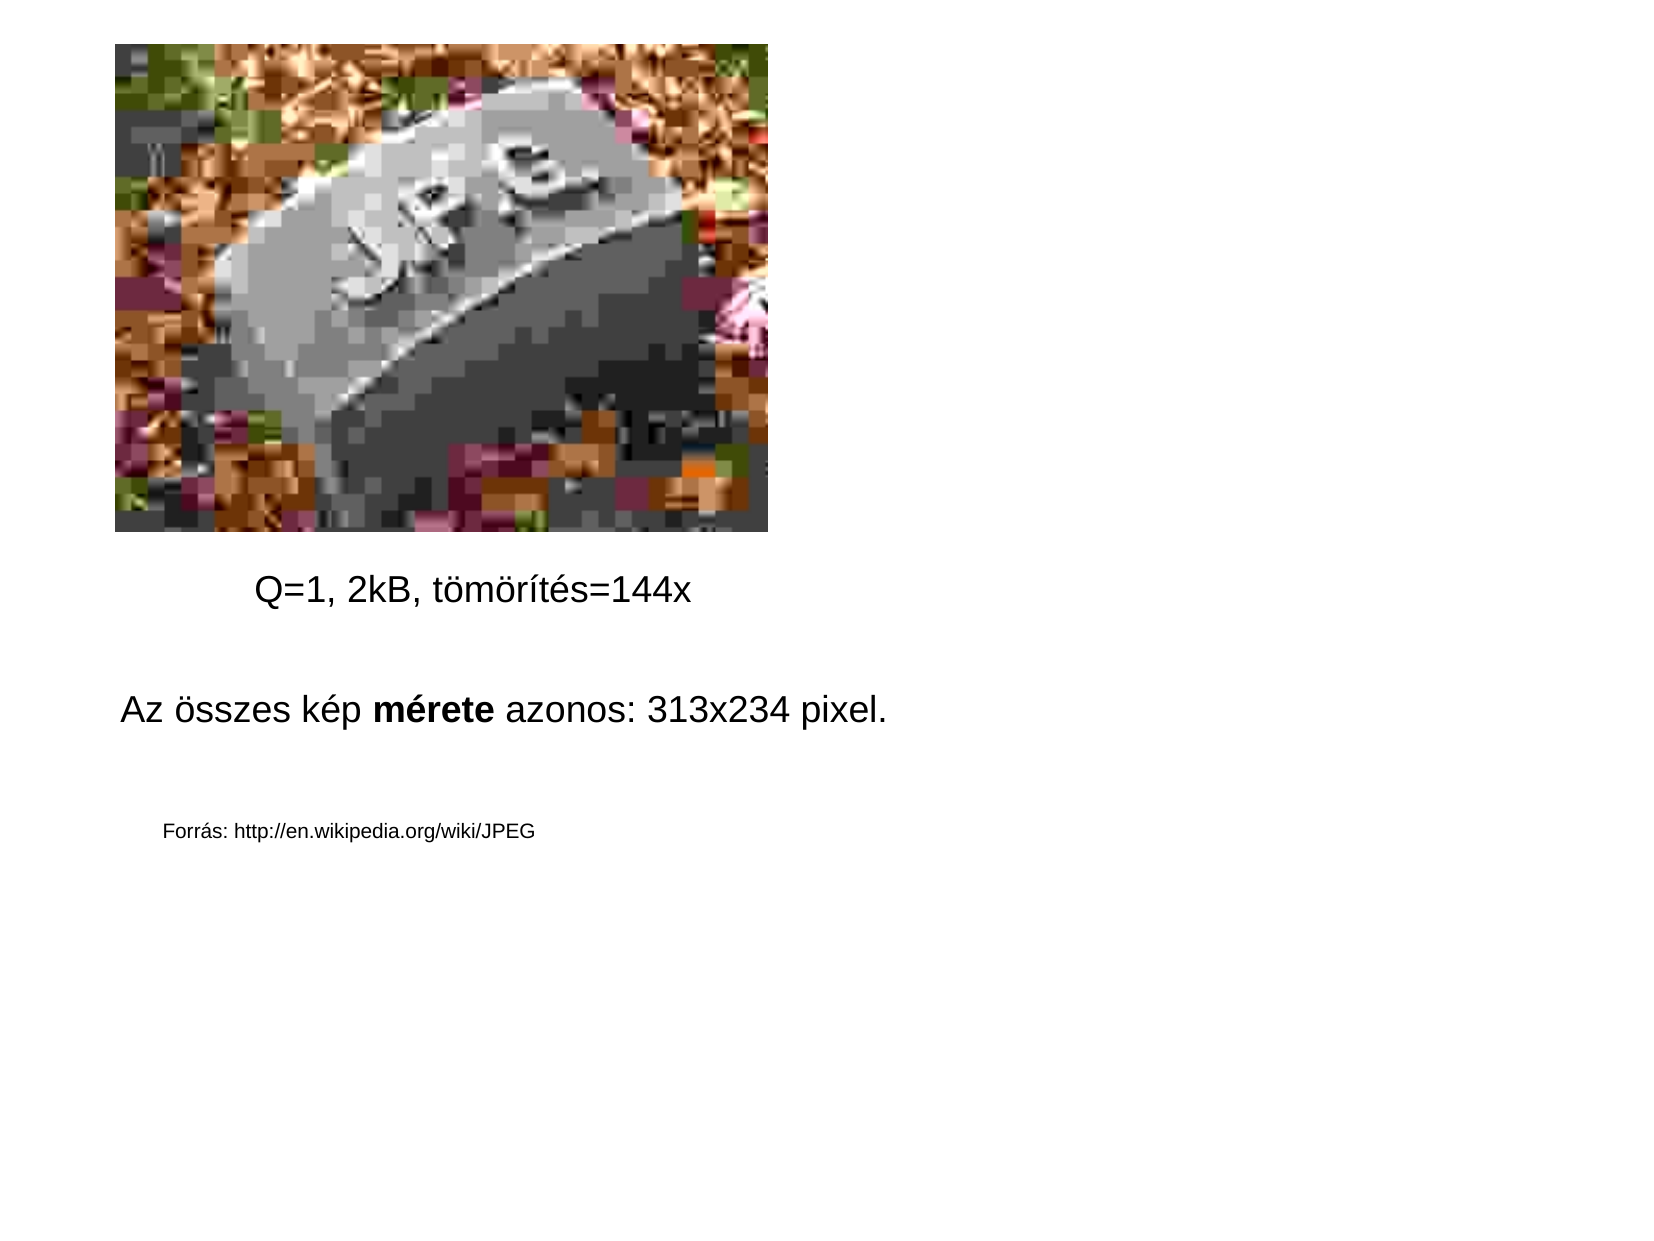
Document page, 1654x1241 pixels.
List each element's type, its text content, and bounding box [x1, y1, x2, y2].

picture [115, 44, 768, 532]
text_box Q=1, 2kB, tömörítés=144x [239, 561, 707, 618]
text_box Forrás: http://en.wikipedia.org/wiki/JPEG [147, 812, 551, 850]
text_box Az összes kép mérete azonos: 313x234 pixel. [105, 681, 903, 740]
